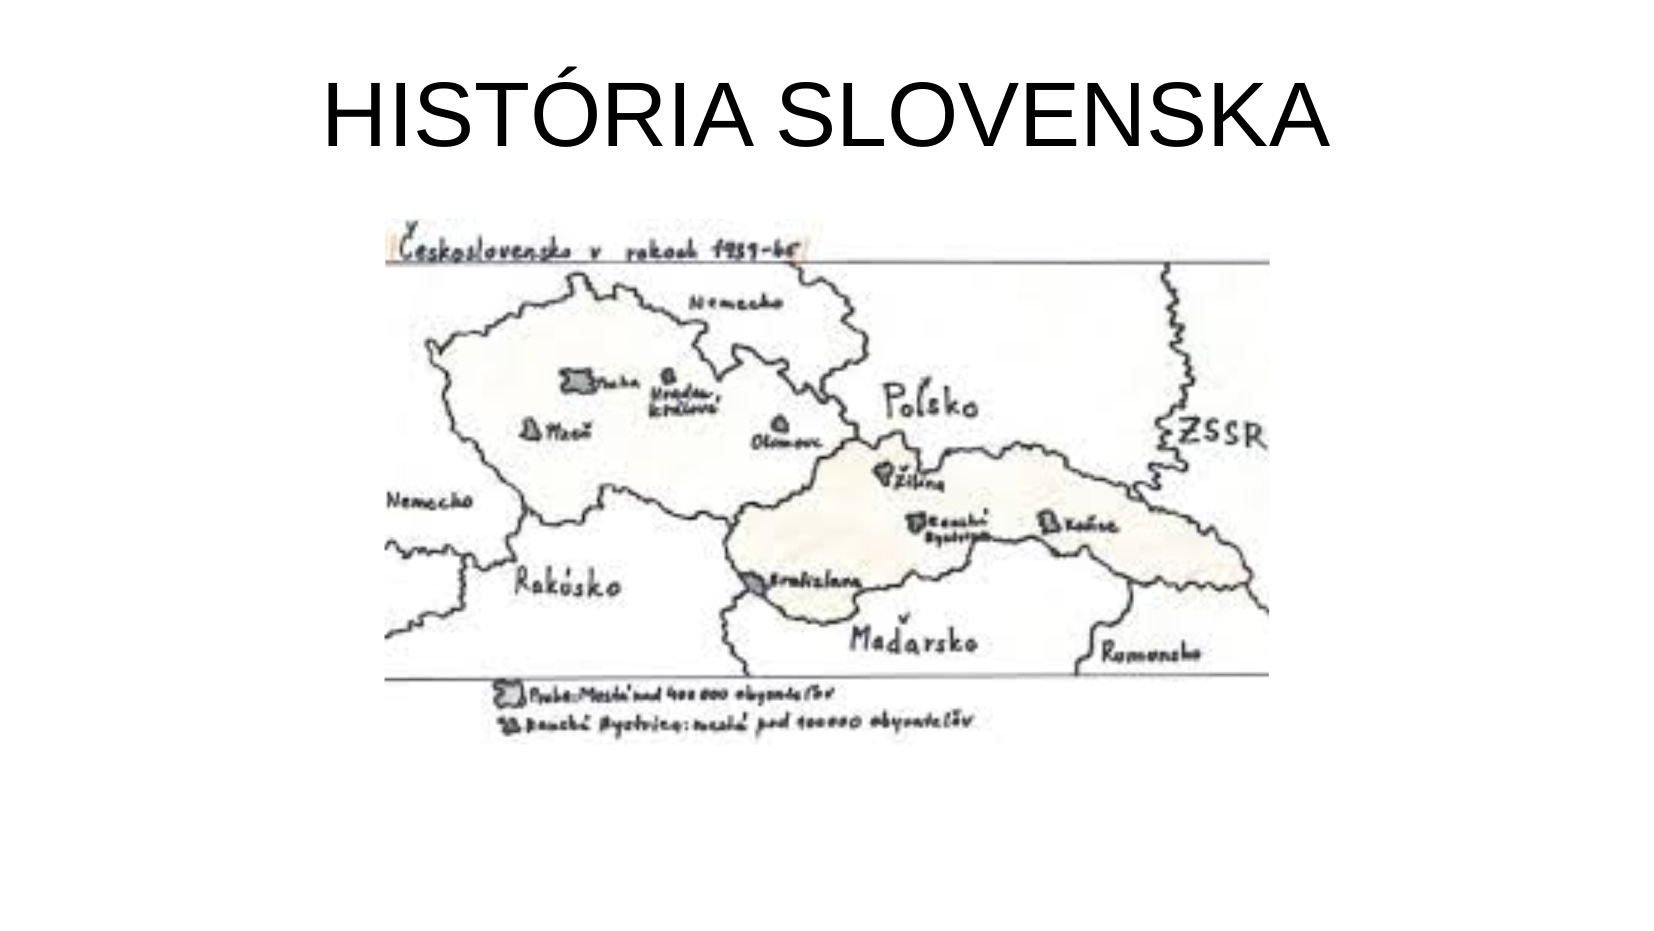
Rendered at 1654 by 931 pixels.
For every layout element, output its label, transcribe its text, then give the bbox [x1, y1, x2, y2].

title HISTÓRIA SLOVENSKA [82, 37, 1571, 193]
picture [383, 217, 1270, 746]
